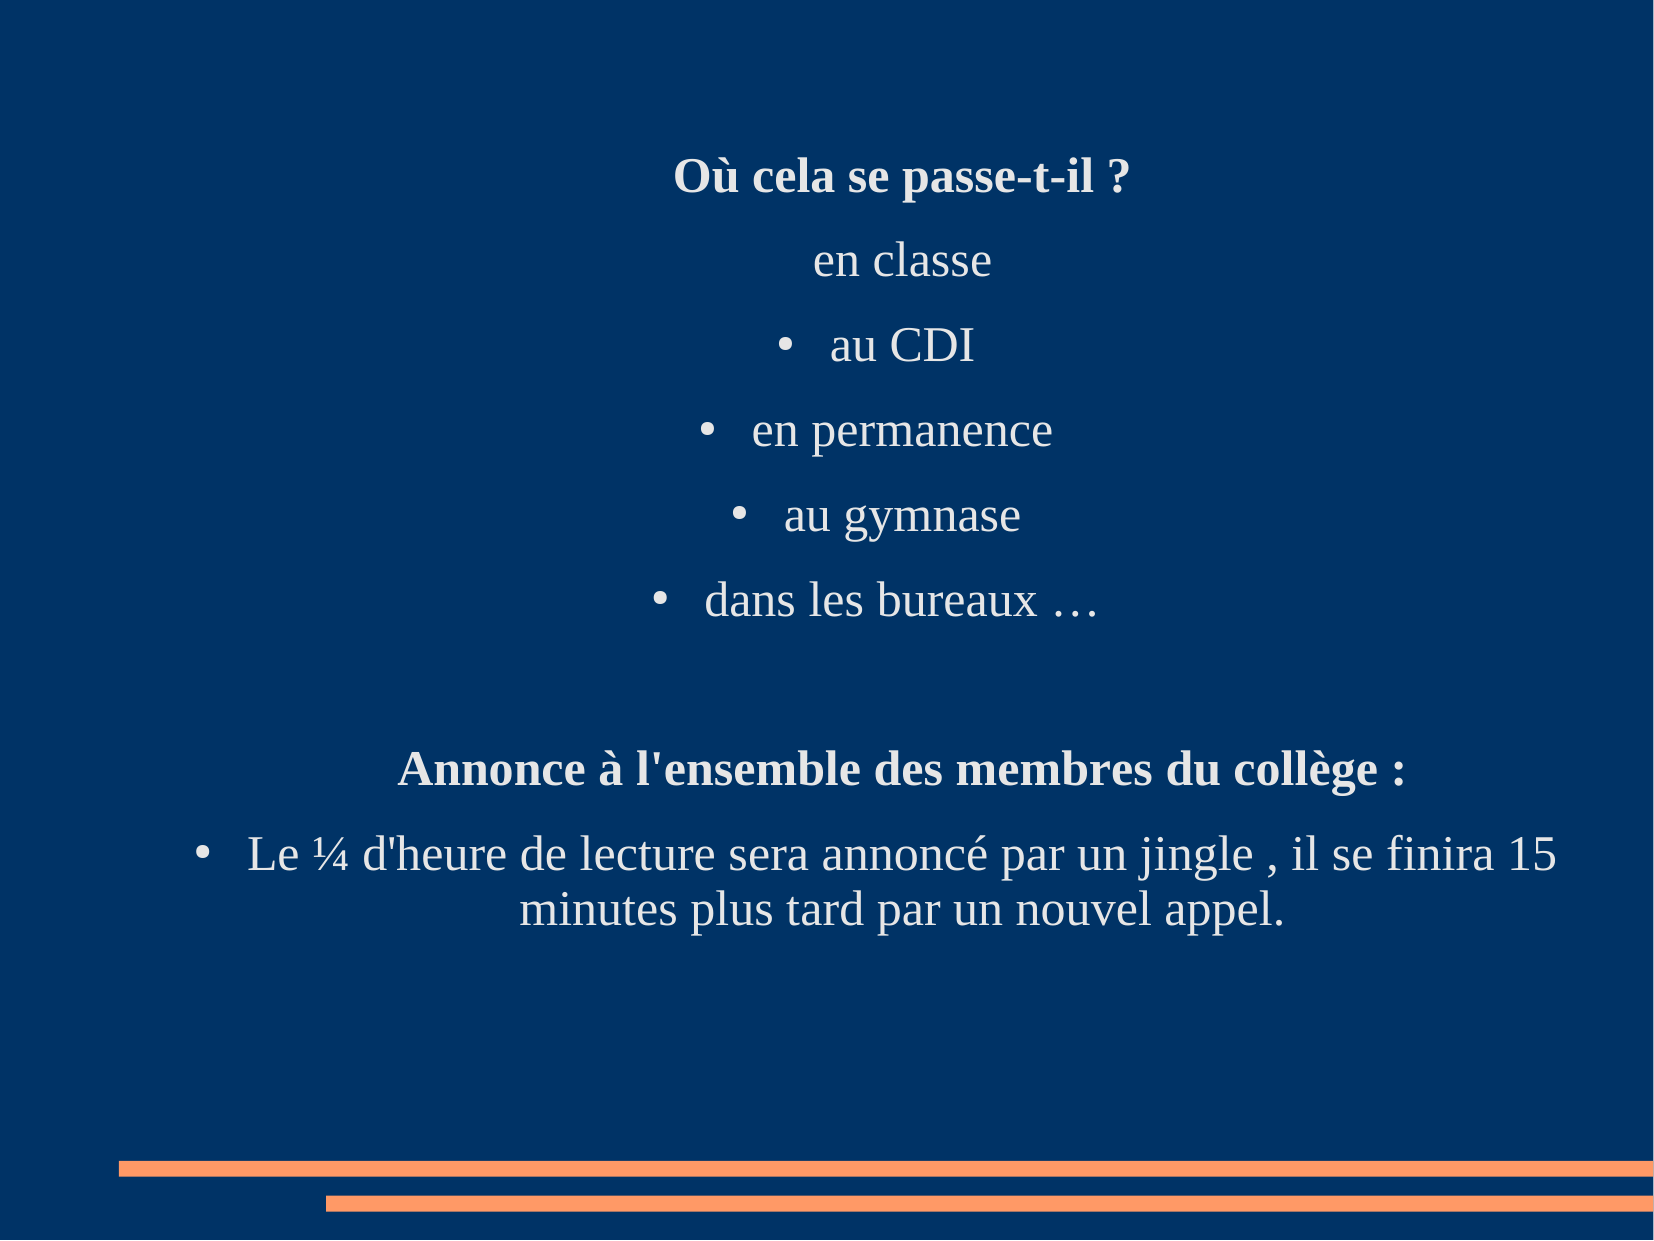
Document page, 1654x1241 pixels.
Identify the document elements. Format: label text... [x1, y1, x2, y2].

list Où cela se passe-t-il ? en classe au CDI en permanence au gymnase dans les bureaux … Annonce à l'ensemble des membres du collège : Le ¼ d'heure de lecture sera annoncé par un jingle , il se finira 15 minutes plus tard par un nouvel appel. [147, 147, 1587, 958]
